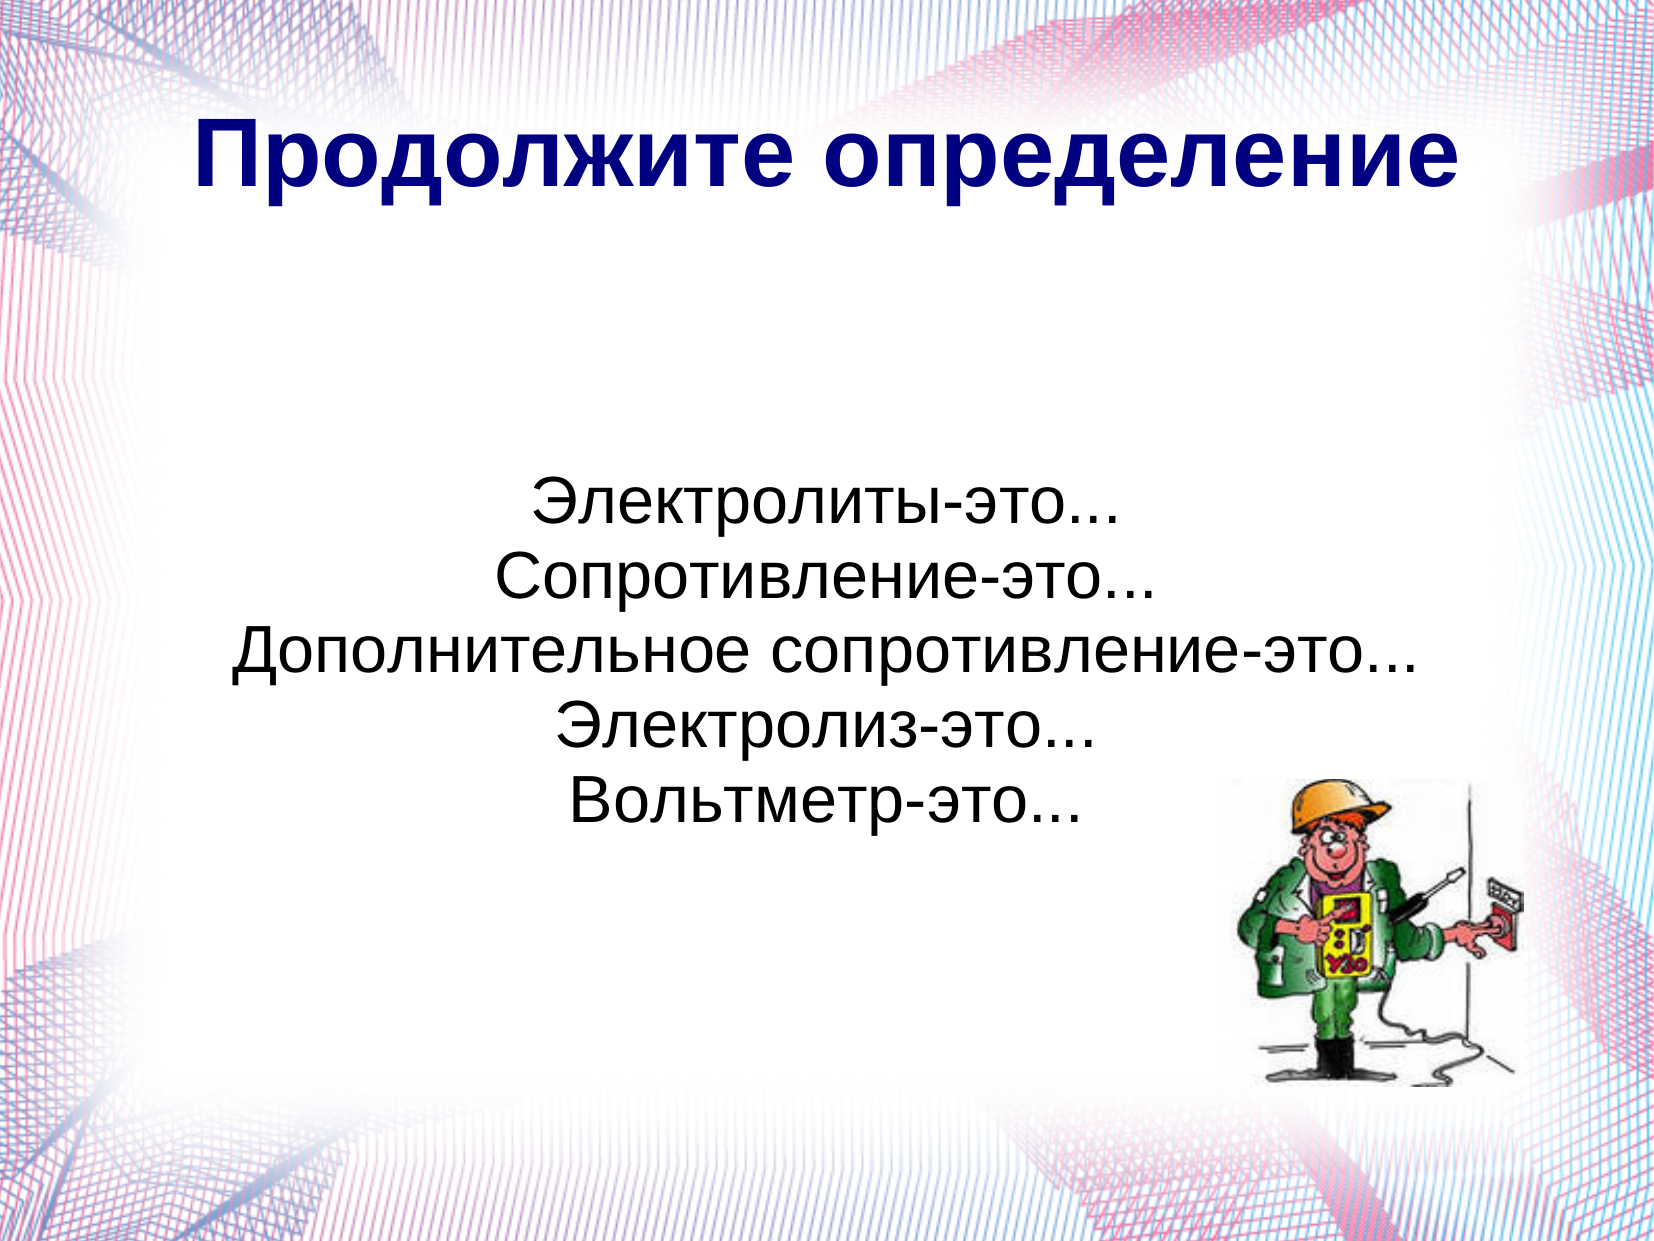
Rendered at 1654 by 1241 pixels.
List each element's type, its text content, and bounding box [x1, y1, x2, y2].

title Продолжите определение [82, 49, 1571, 257]
picture [0, 0, 1654, 1241]
subtitle Электролиты-это... Сопротивление-это... Дополнительное сопротивление-это... Электролиз-это... Вольтметр-это... [82, 290, 1571, 1010]
